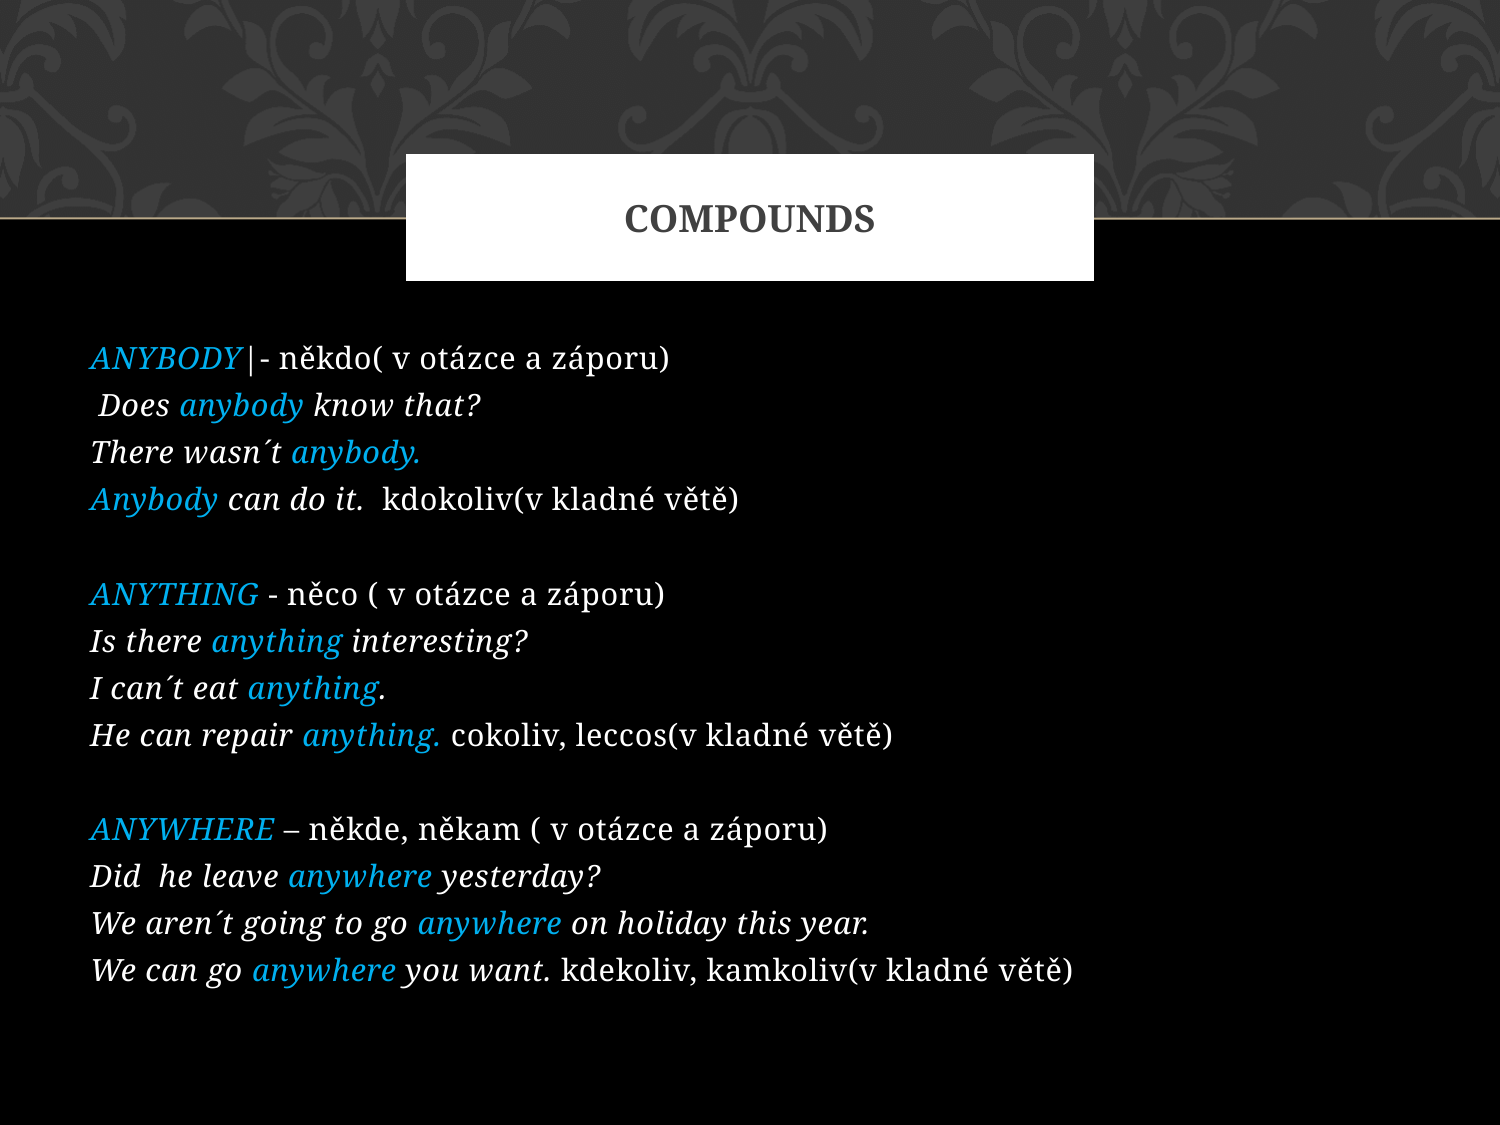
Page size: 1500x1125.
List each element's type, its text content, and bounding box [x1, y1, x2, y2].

title COMPOUNDS [412, 159, 1088, 275]
list ANYBODY|- někdo( v otázce a záporu) Does anybody know that? There wasn´t anybody. Anybody can do it. kdokoliv(v kladné větě) ANYTHING - něco ( v otázce a záporu) Is there anything interesting? I can´t eat anything. He can repair anything. cokoliv, leccos(v kladné větě) ANYWHERE – někde, někam ( v otázce a záporu) Did he leave anywhere yesterday? We aren´t going to go anywhere on holiday this year. We can go anywhere you want. kdekoliv, kamkoliv(v kladné větě) [75, 331, 1426, 1000]
